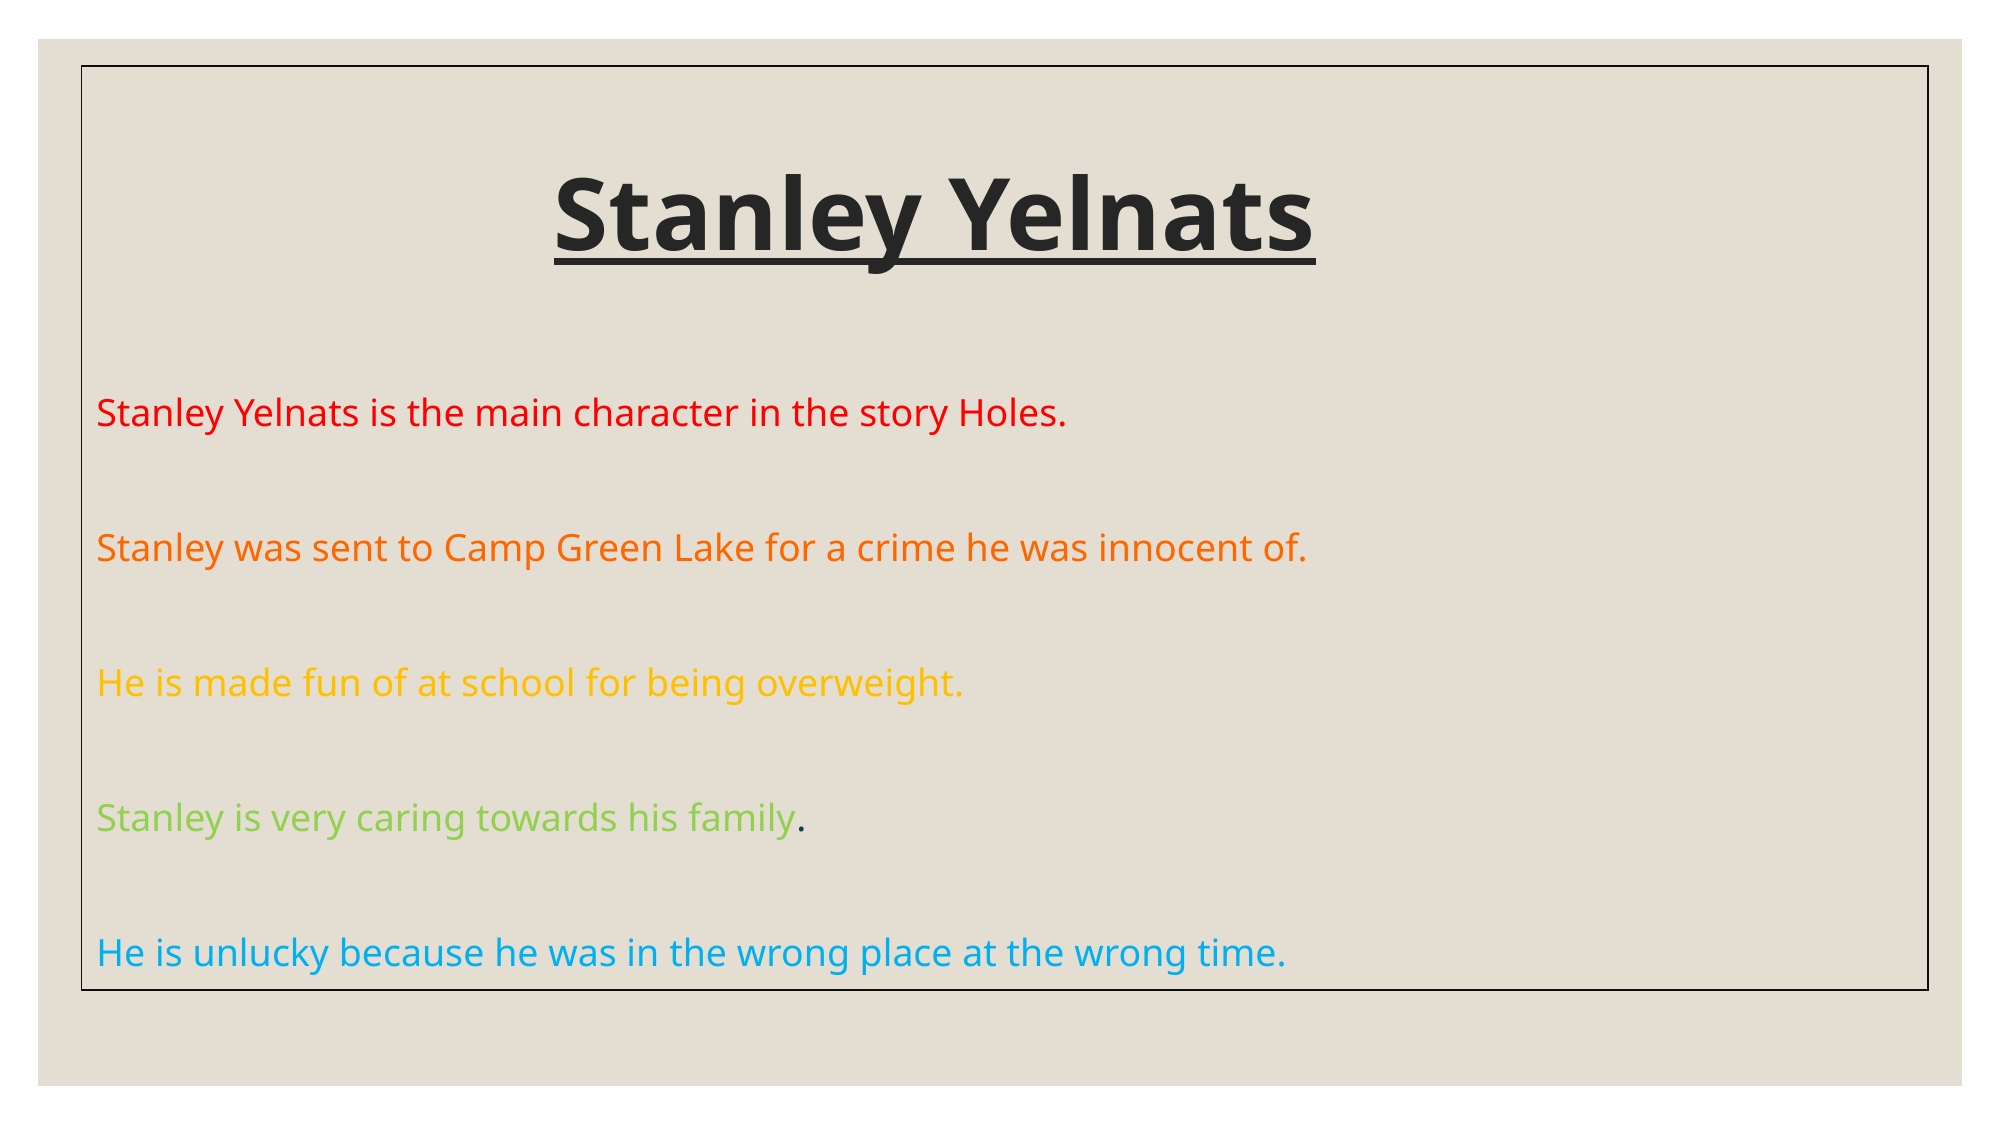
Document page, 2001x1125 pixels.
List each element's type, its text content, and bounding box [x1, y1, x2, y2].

text_box Stanley Yelnats is the main character in the story Holes. Stanley was sent to Camp Green Lake for a crime he was innocent of. He is made fun of at school for being overweight. Stanley is very caring towards his family. He is unlucky because he was in the wrong place at the wrong time. [81, 66, 1929, 991]
